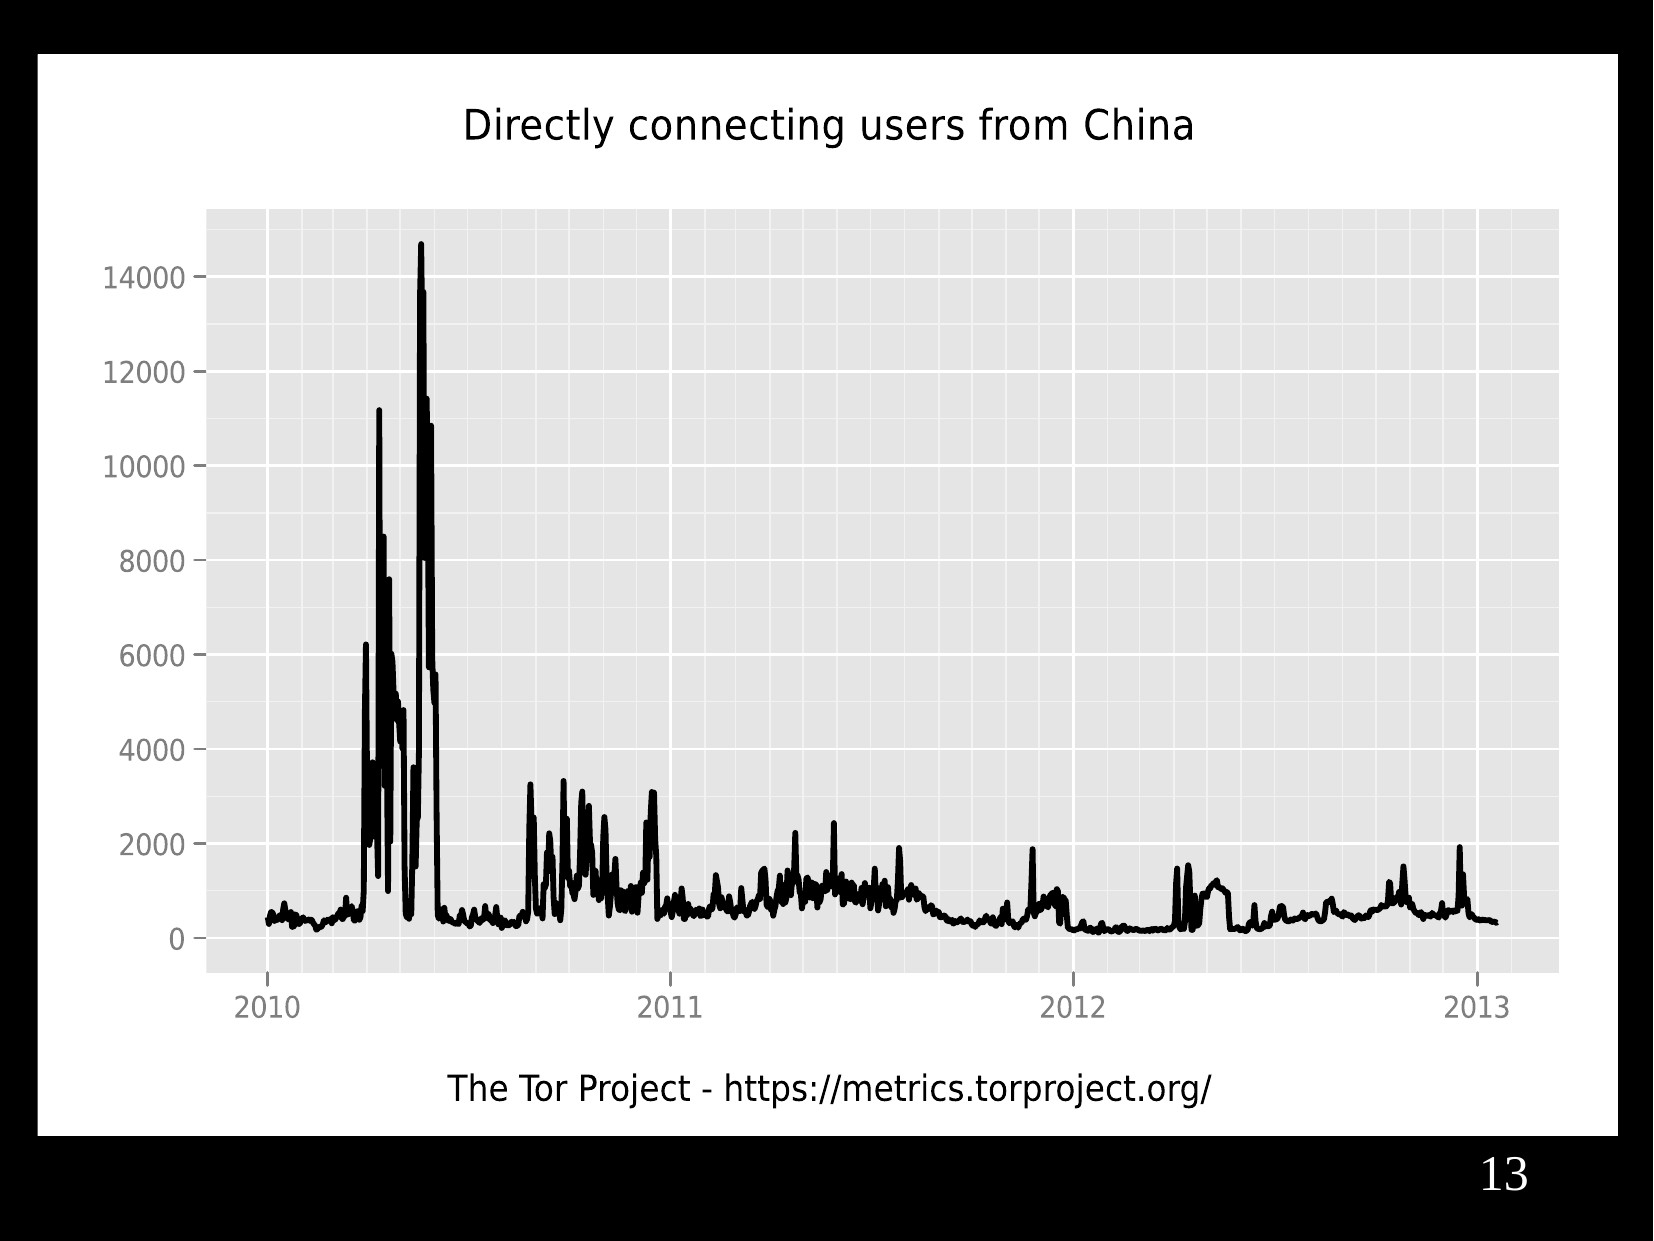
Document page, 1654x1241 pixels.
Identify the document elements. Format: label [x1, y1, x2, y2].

picture [36, 53, 1619, 1137]
